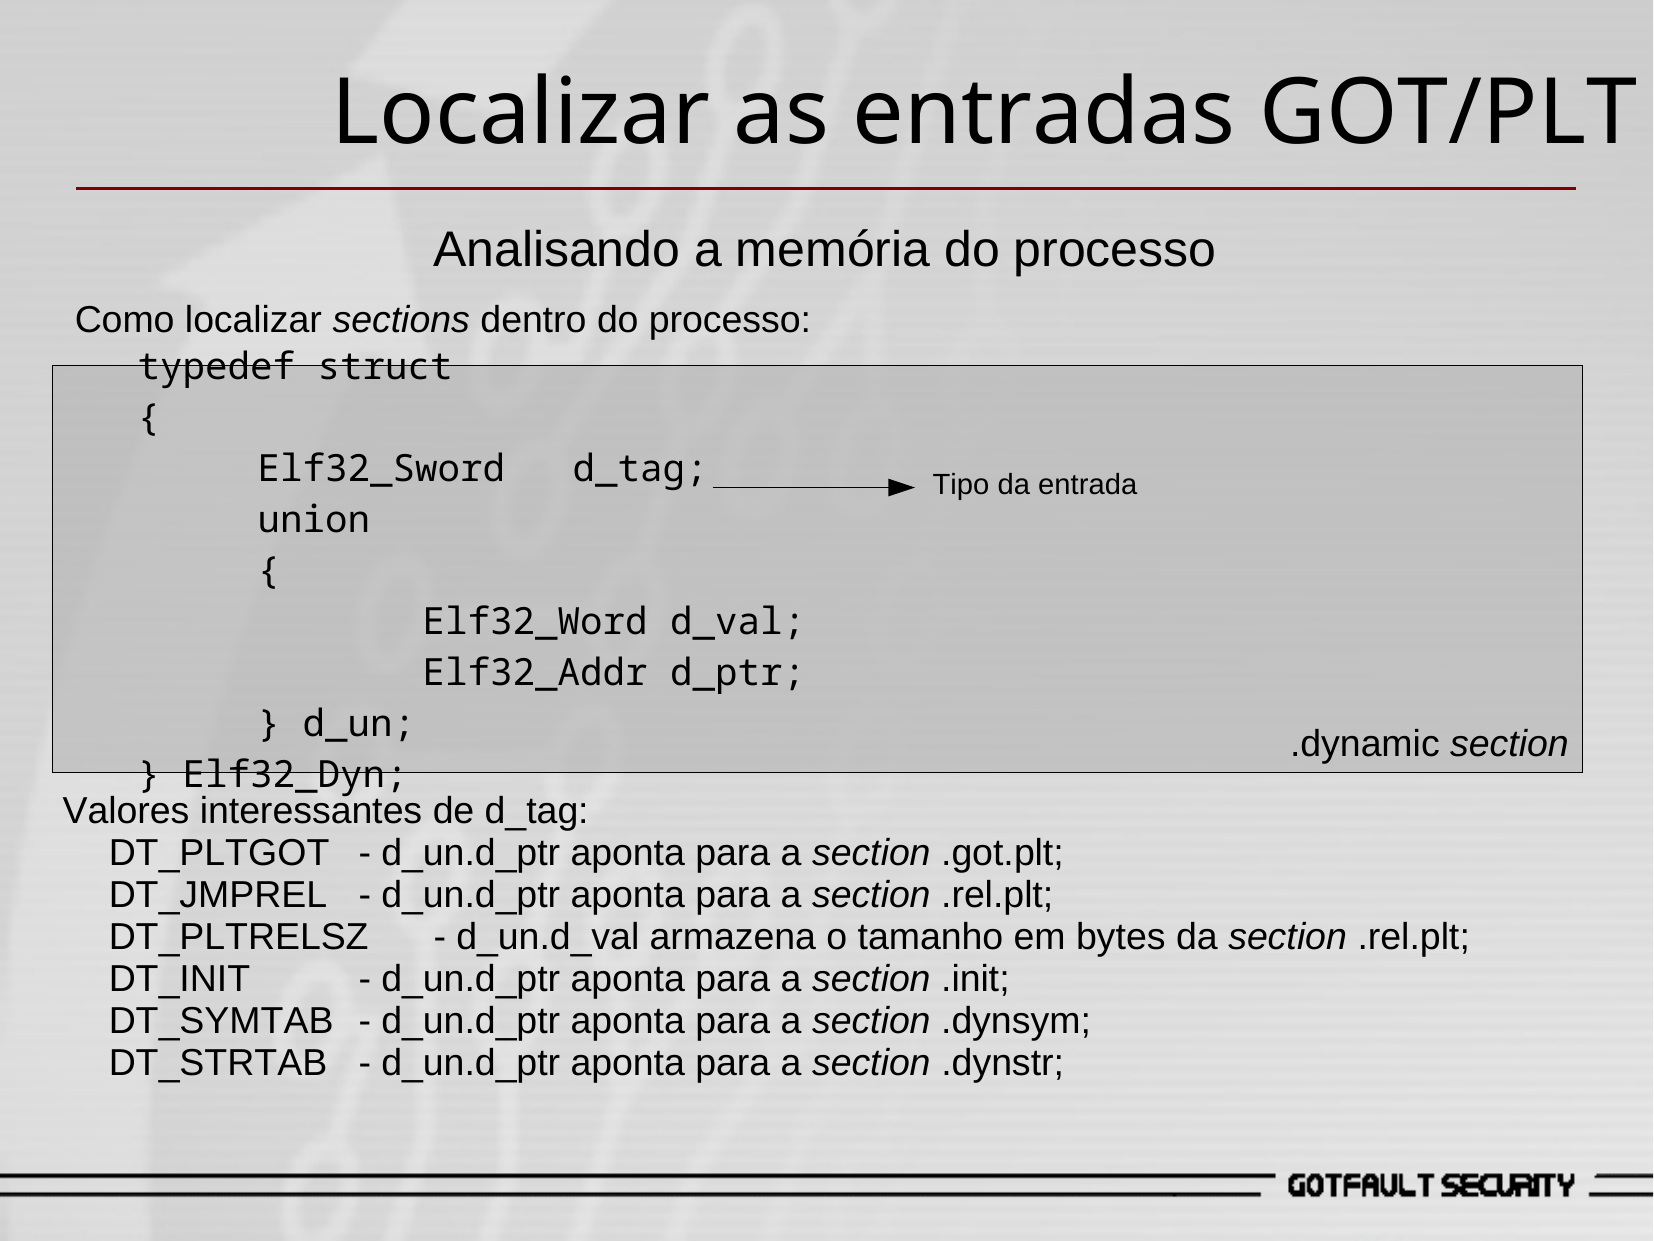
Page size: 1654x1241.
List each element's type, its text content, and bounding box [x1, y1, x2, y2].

picture [0, 0, 1654, 1241]
text_box Analisando a memória do processo [52, 213, 1598, 291]
text_box Como localizar sections dentro do processo: [60, 291, 1591, 354]
text_box Tipo da entrada [922, 465, 1163, 508]
text_box .dynamic section [1279, 719, 1603, 773]
text_box Localizar as entradas GOT/PLT [15, 38, 1653, 196]
text_box typedef struct { Elf32_Sword d_tag; union { Elf32_Word d_val; Elf32_Addr d_ptr; } d_un; } Elf32_Dyn; [52, 365, 1583, 773]
text_box Valores interessantes de d_tag: DT_PLTGOT - d_un.d_ptr aponta para a section .got.plt; DT_JMPREL - d_un.d_ptr aponta para a section .rel.plt; DT_PLTRELSZ - d_un.d_val armazena o tamanho em bytes da section .rel.plt; DT_INIT - d_un.d_ptr aponta para a section .init; DT_SYMTAB - d_un.d_ptr aponta para a section .dynsym; DT_STRTAB - d_un.d_ptr aponta para a section .dynstr; [52, 786, 1583, 1125]
